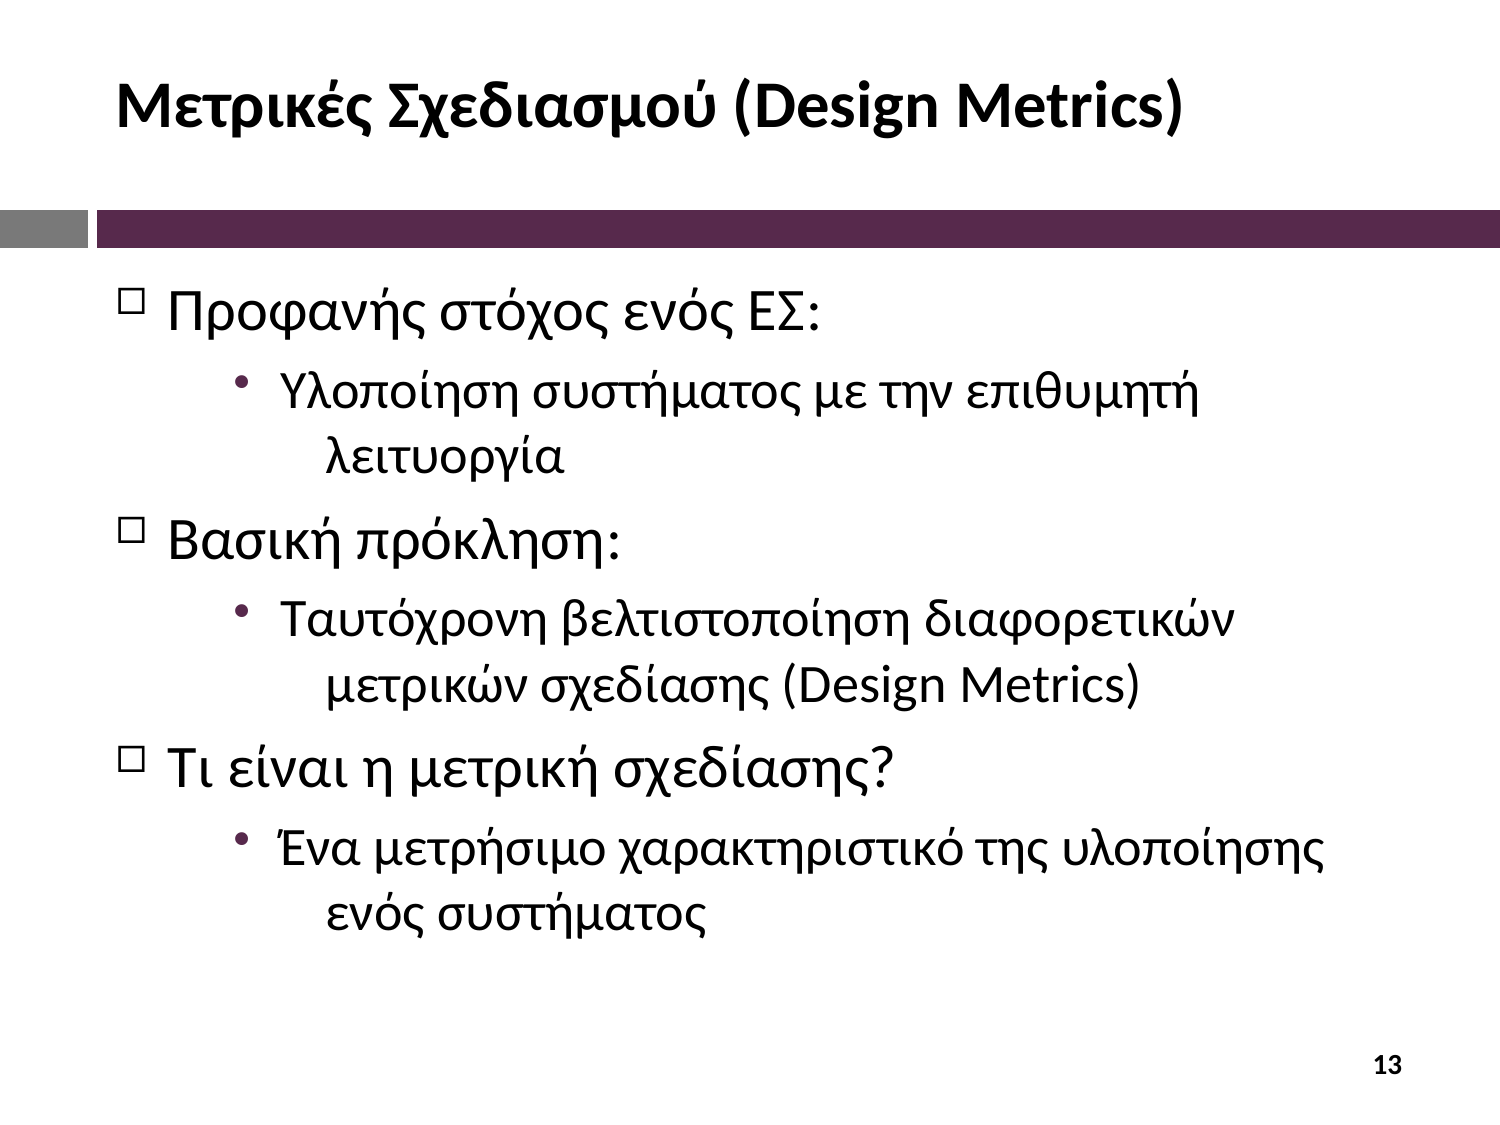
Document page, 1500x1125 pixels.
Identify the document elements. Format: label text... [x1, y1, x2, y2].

title Μετρικές Σχεδιασμού (Design Metrics) [100, 19, 1438, 182]
list Προφανής στόχος ενός ΕΣ: Υλοποίηση συστήματος με την επιθυμητή λειτυοργία Βασική πρόκληση: Ταυτόχρονη βελτιστοποίηση διαφορετικών μετρικών σχεδίασης (Design Metrics) Τι είναι η μετρική σχεδίασης? Ένα μετρήσιμο χαρακτηριστικό της υλοποίησης ενός συστήματος [100, 262, 1438, 1000]
text_box [1312, 1025, 1463, 1101]
